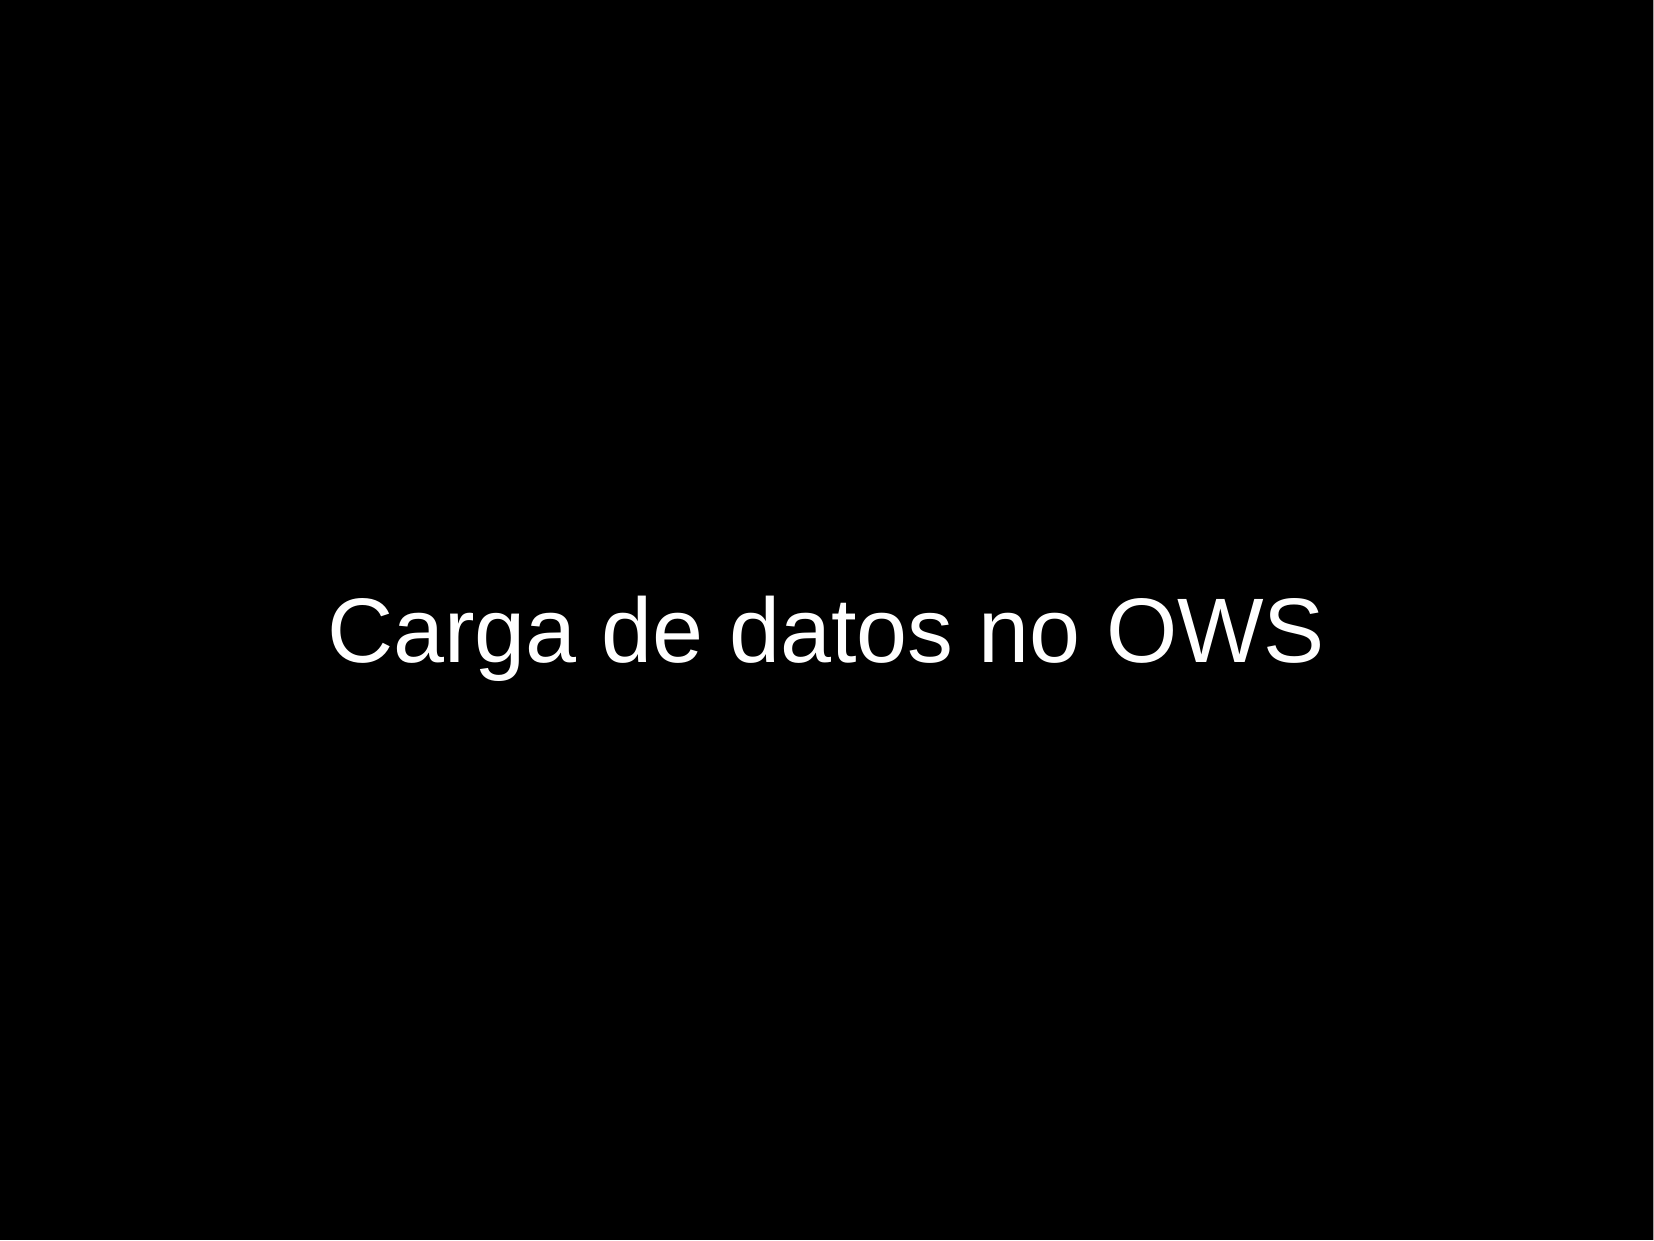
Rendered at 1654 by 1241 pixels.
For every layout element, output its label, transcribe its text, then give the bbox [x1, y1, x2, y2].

title Carga de datos no OWS [82, 535, 1571, 728]
